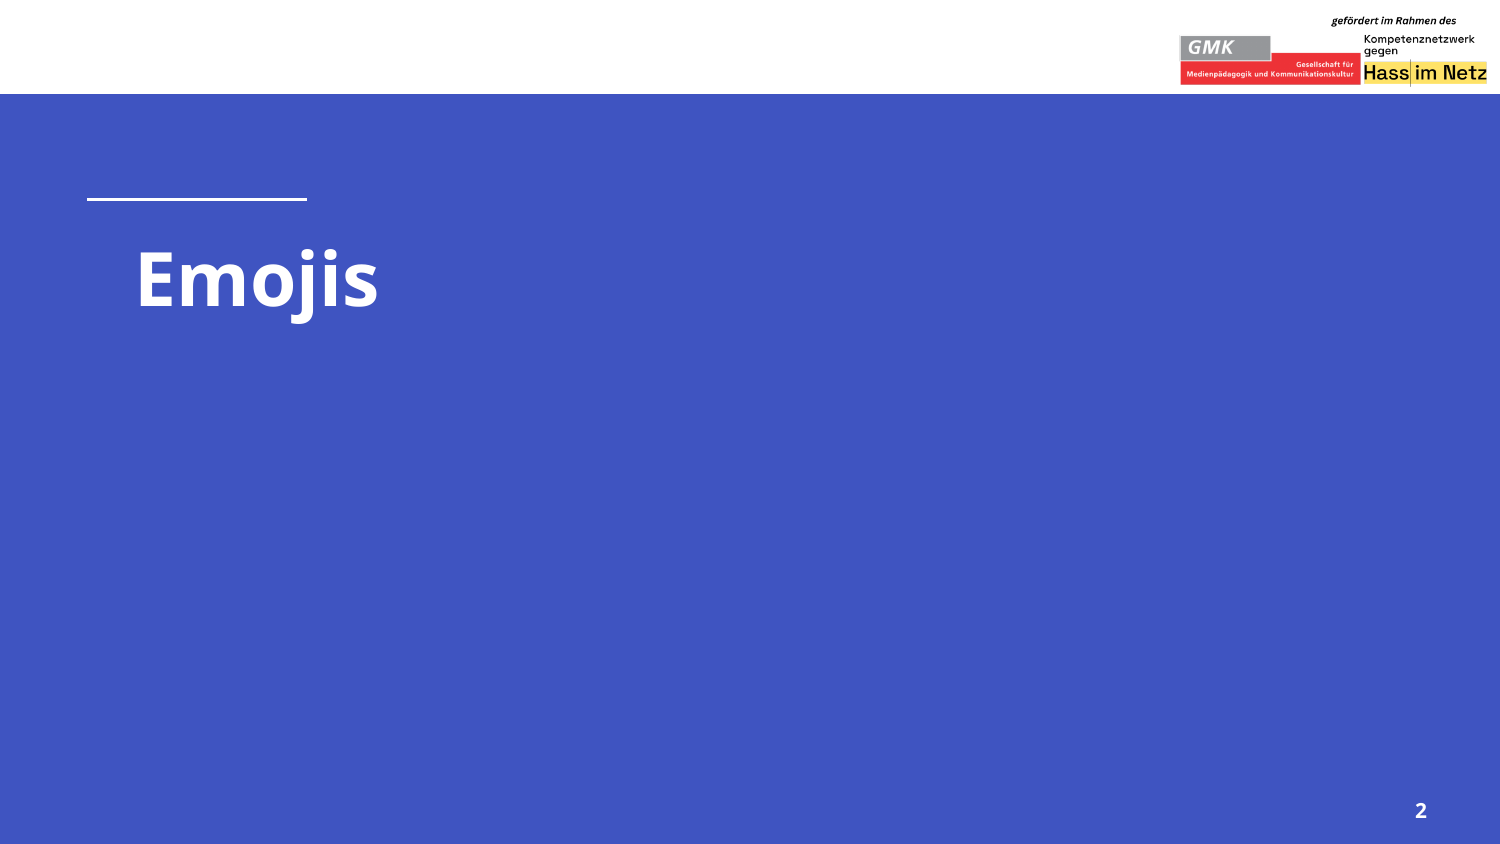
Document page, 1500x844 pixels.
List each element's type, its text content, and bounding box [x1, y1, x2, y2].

title Emojis [119, 216, 1381, 466]
text_box 2 [1400, 779, 1491, 844]
